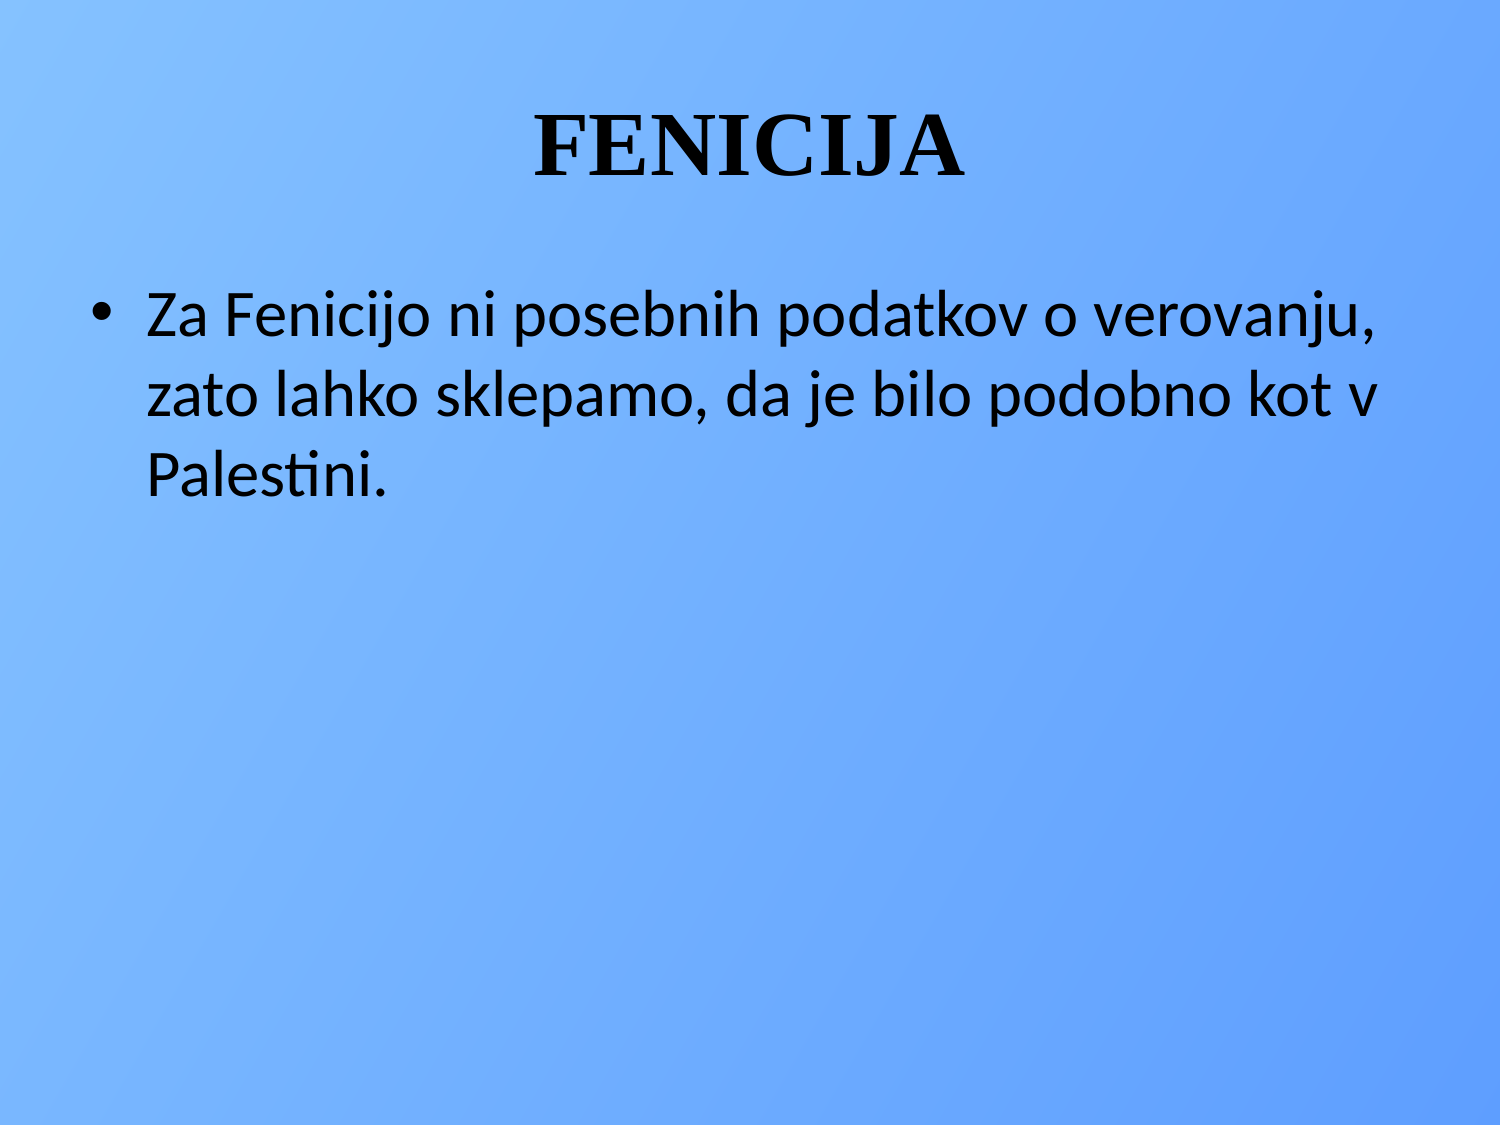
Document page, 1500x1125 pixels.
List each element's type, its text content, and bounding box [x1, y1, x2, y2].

title FENICIJA [75, 45, 1425, 233]
list Za Fenicijo ni posebnih podatkov o verovanju, zato lahko sklepamo, da je bilo podobno kot v Palestini. [75, 262, 1425, 1005]
